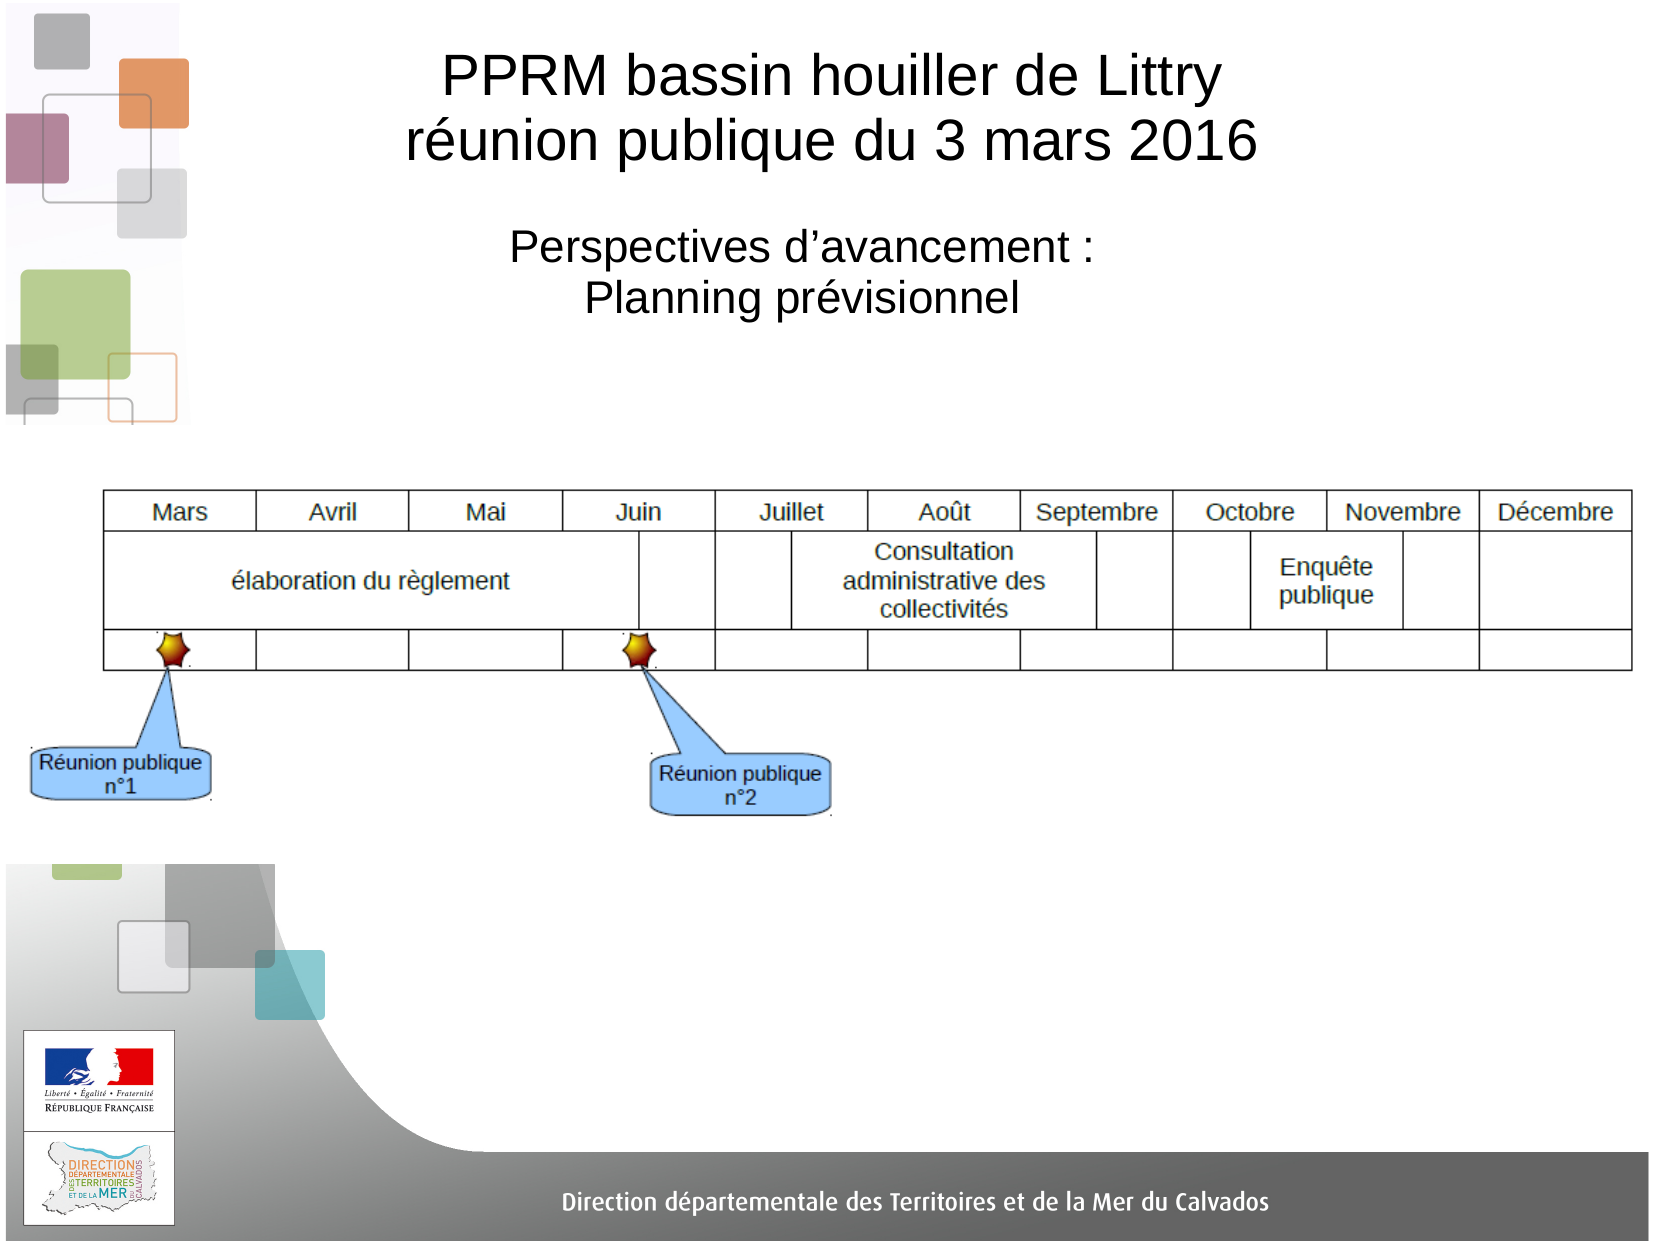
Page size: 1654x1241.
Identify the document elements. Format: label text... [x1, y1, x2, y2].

picture [0, 3, 1654, 1241]
title PPRM bassin houiller de Littry réunion publique du 3 mars 2016 [35, 43, 1630, 173]
text_box Perspectives d’avancement : Planning prévisionnel [494, 213, 1111, 331]
